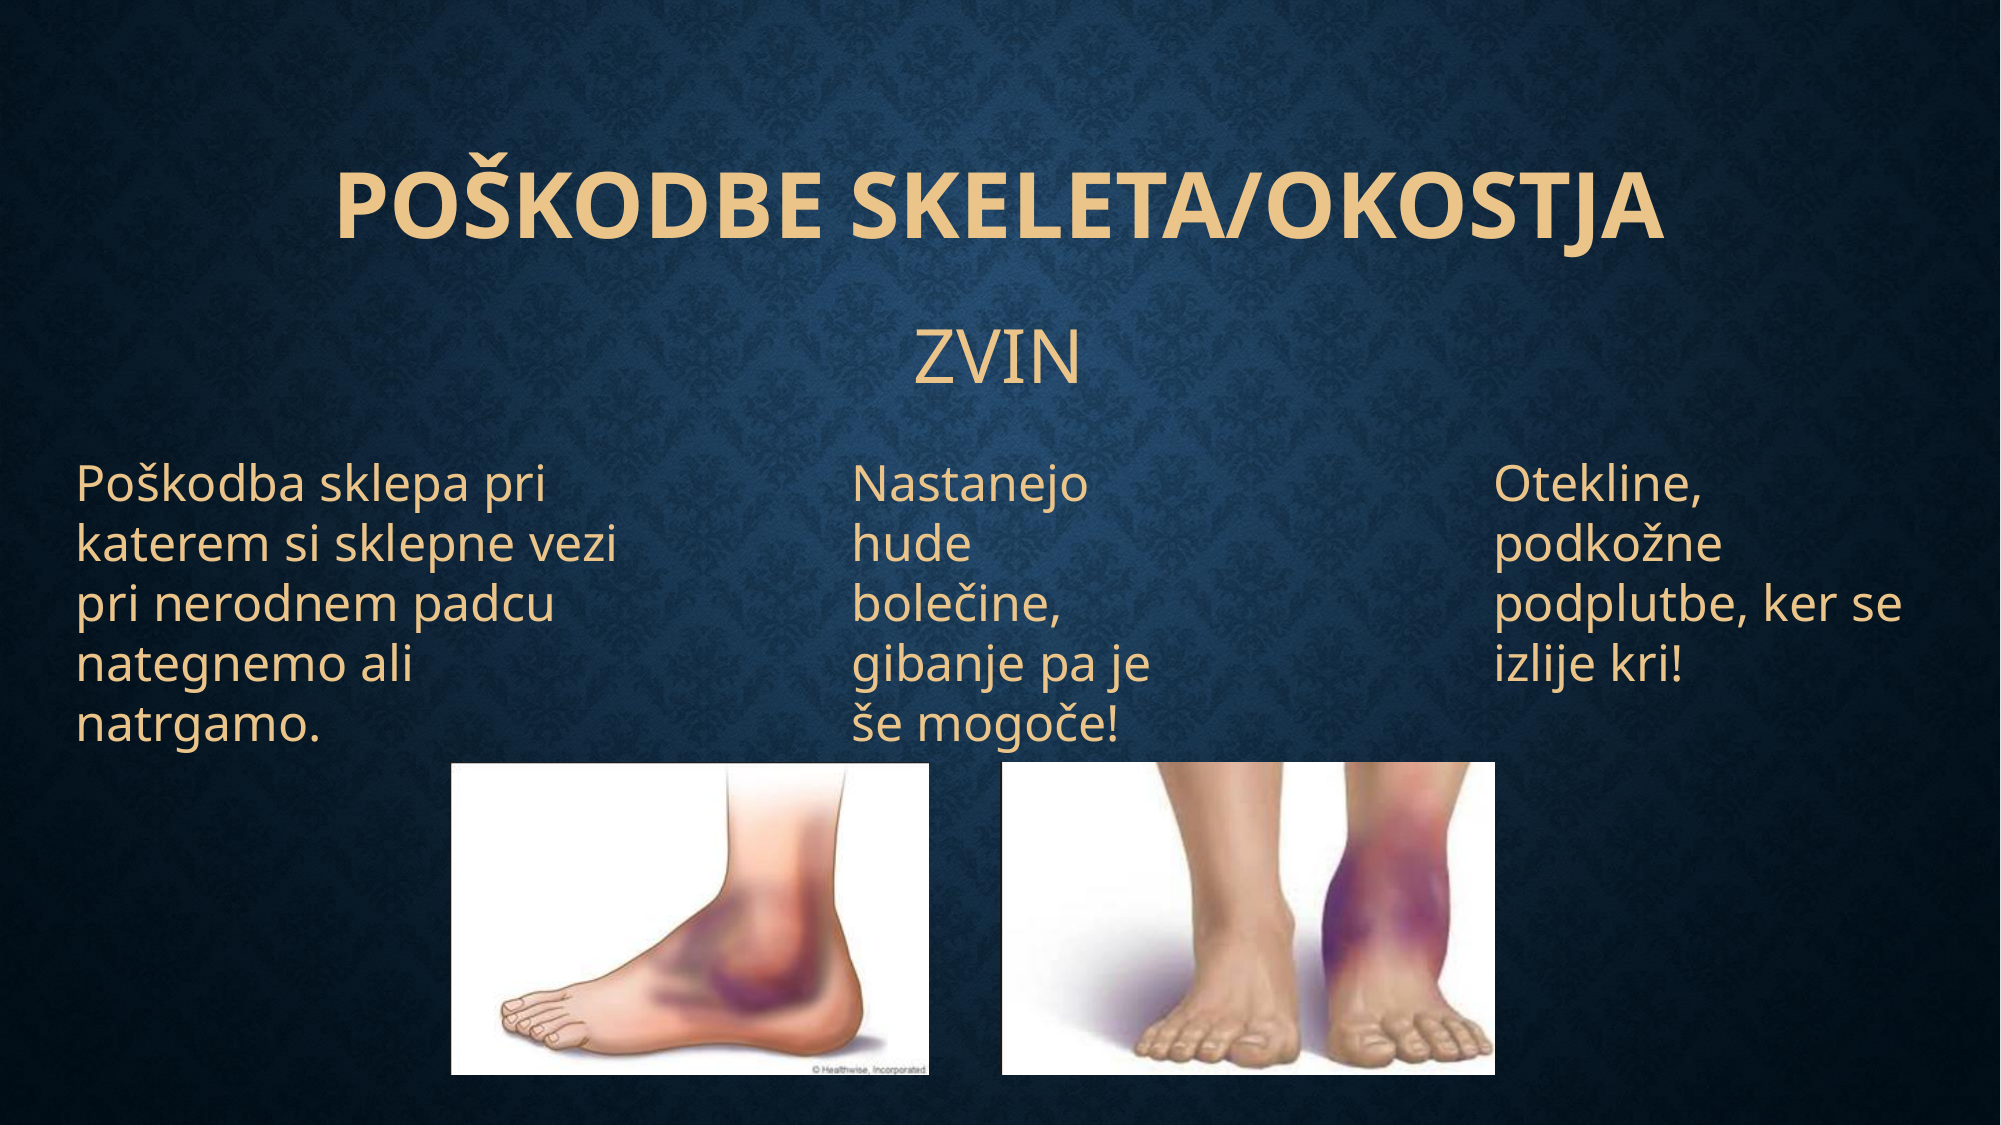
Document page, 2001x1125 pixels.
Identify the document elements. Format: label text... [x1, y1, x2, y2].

text_box ZVIN [767, 301, 1231, 407]
picture [0, 0, 2001, 1125]
text_box Otekline, podkožne podplutbe, ker se izlije kri! [1478, 444, 1919, 700]
text_box Poškodba sklepa pri katerem si sklepne vezi pri nerodnem padcu nategnemo ali natrgamo. [60, 444, 636, 760]
text_box Nastanejo hude bolečine, gibanje pa je še mogoče! [836, 444, 1205, 760]
title POŠKODBE SKELETA/OKOSTJA [150, 99, 1849, 318]
